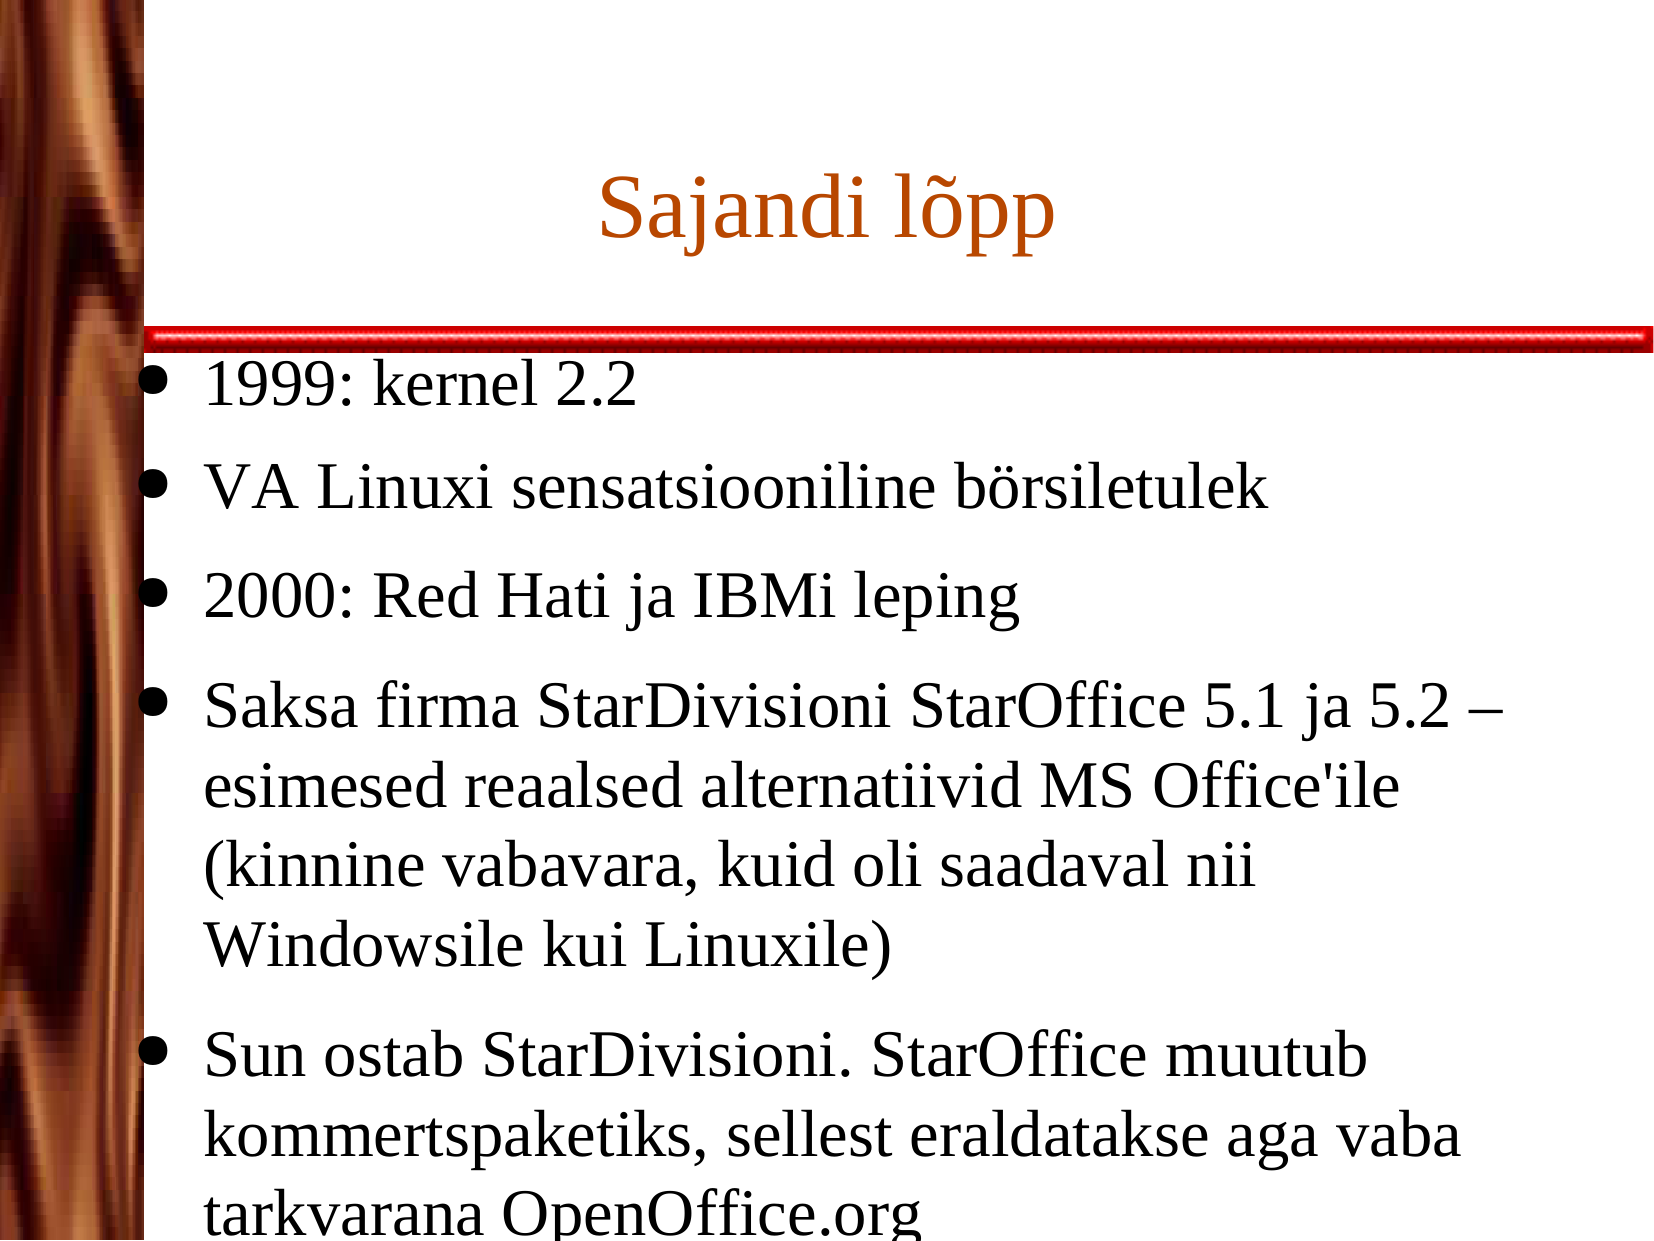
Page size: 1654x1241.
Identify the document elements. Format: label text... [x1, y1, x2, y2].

picture [0, 0, 1654, 1240]
list 1999: kernel 2.2 VA Linuxi sensatsiooniline börsiletulek 2000: Red Hati ja IBMi leping Saksa firma StarDivisioni StarOffice 5.1 ja 5.2 – esimesed reaalsed alternatiivid MS Office'ile (kinnine vabavara, kuid oli saadaval nii Windowsile kui Linuxile) Sun ostab StarDivisioni. StarOffice muutub kommertspaketiks, sellest eraldatakse aga vaba tarkvarana OpenOffice.org [121, 344, 1533, 1241]
title Sajandi lõpp [121, 100, 1533, 312]
